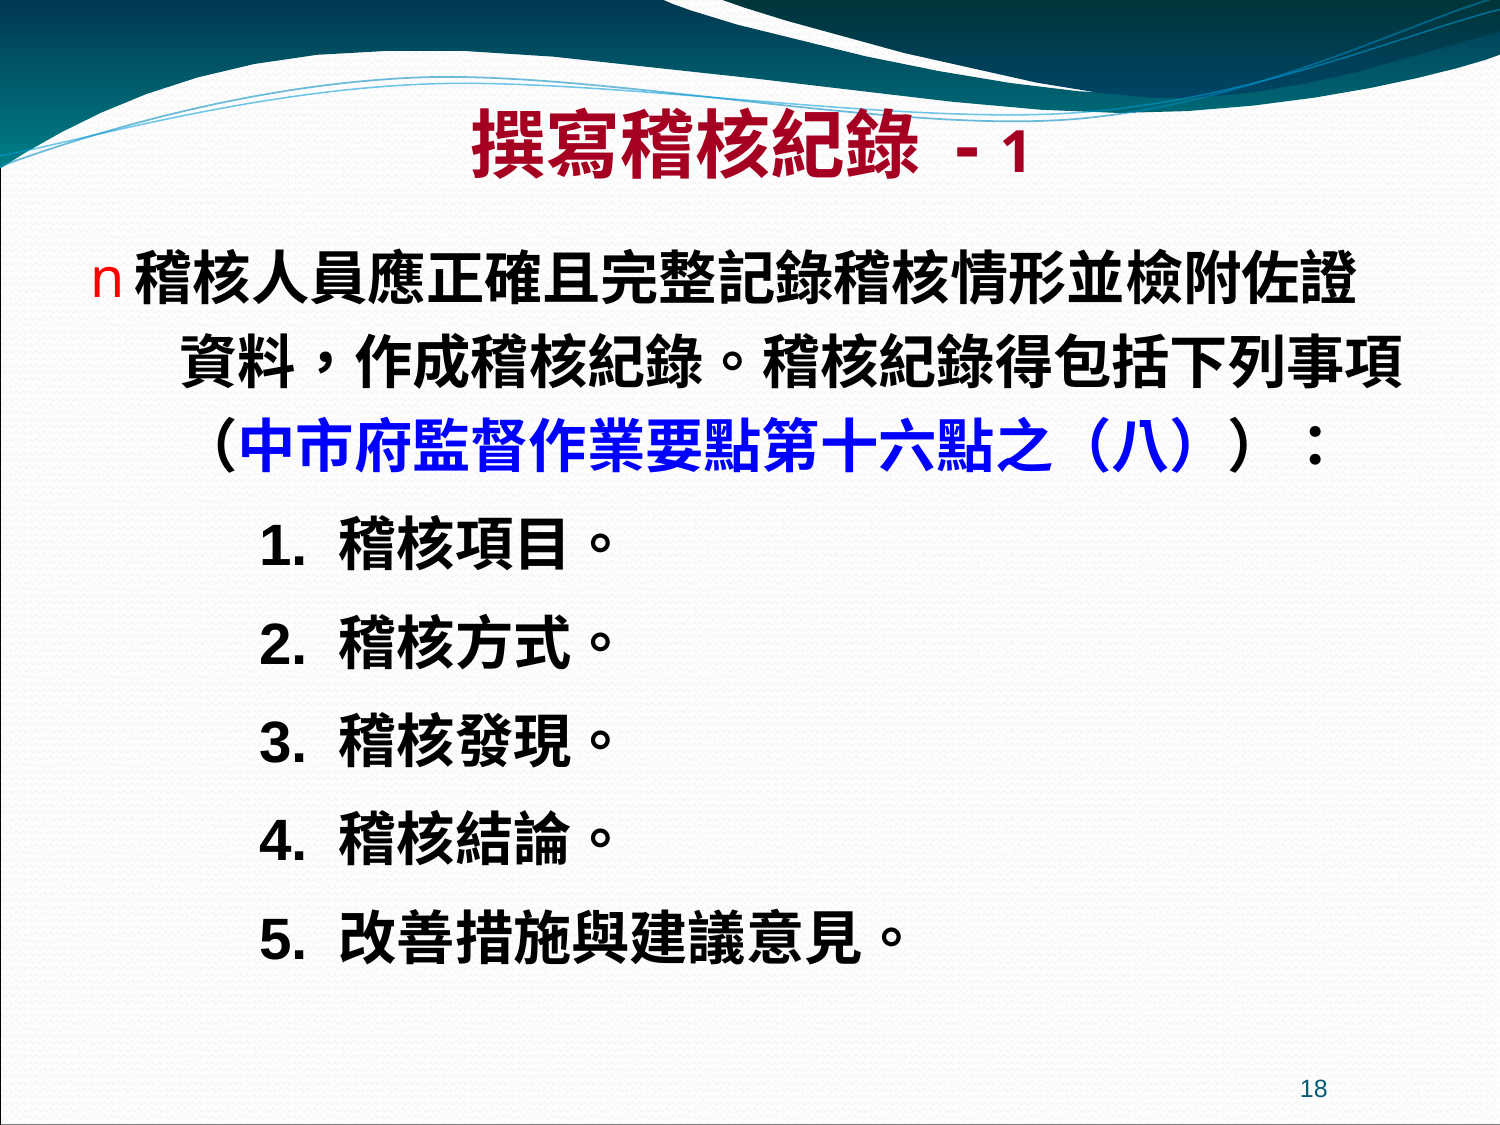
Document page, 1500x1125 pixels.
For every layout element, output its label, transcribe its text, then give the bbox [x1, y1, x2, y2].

text_box [1299, 1042, 1426, 1103]
title 撰寫稽核紀錄 - 1 [76, 0, 1427, 188]
list 稽核人員應正確且完整記錄稽核情形並檢附佐證資料，作成稽核紀錄。稽核紀錄得包括下列事項（中市府監督作業要點第十六點之（八））： 1. 稽核項目。 2. 稽核方式。 3. 稽核發現。 4. 稽核結論。 5. 改善措施與建議意見。 [75, 220, 1426, 1000]
